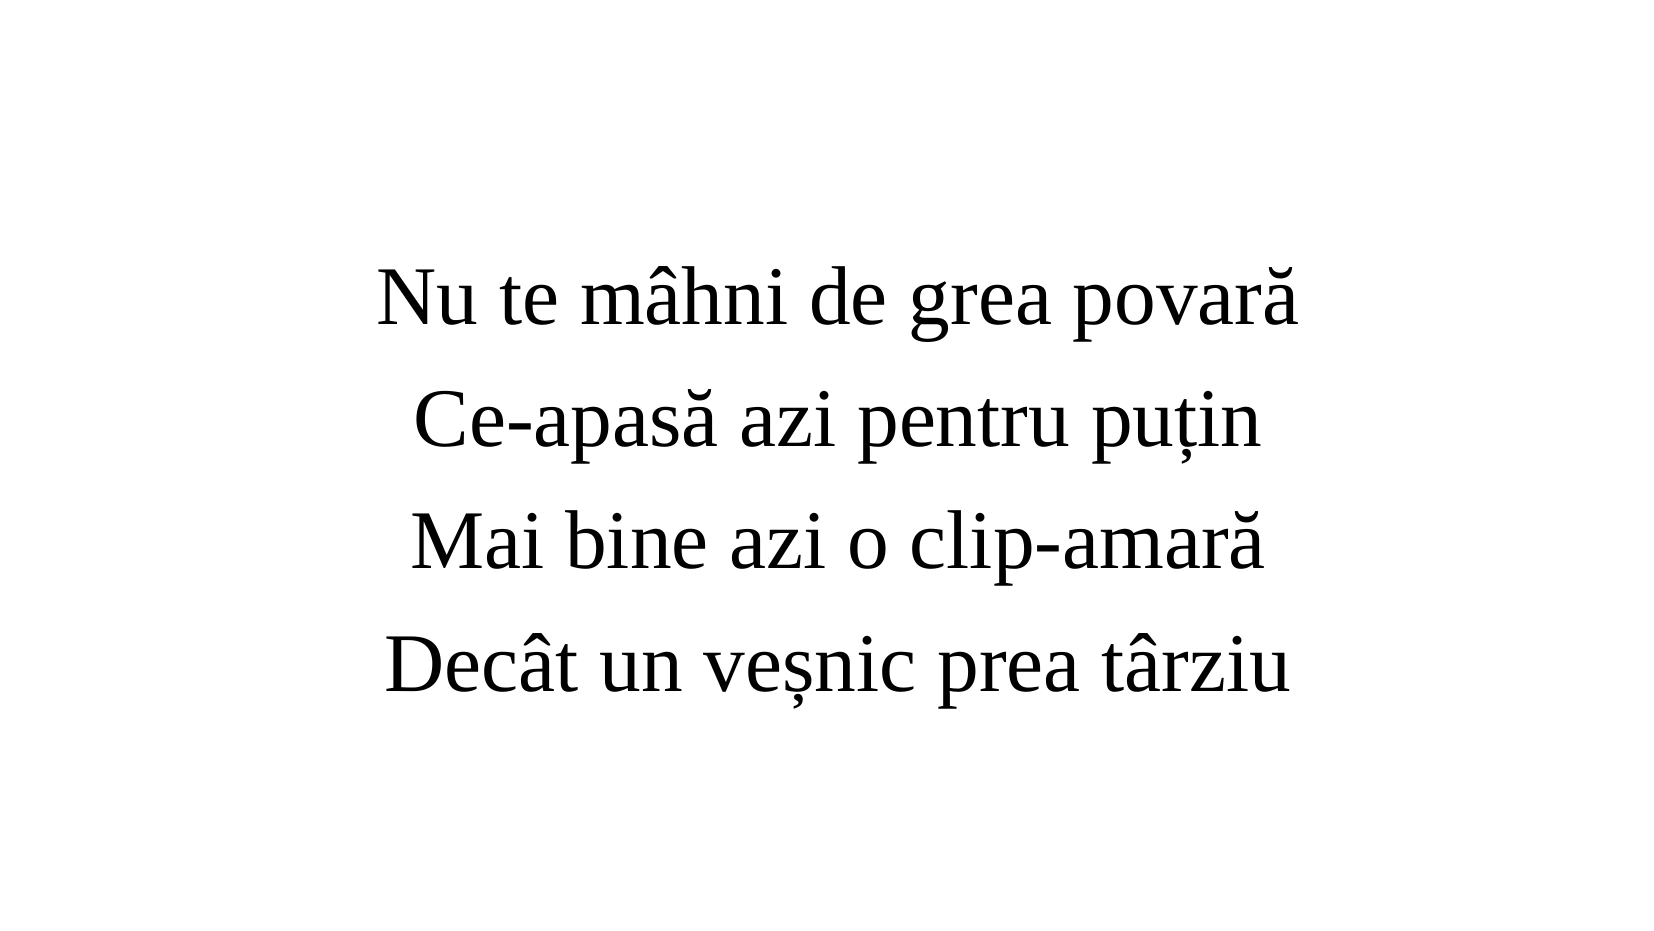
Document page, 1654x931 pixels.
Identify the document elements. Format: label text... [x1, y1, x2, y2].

subtitle Nu te mâhni de grea povară Ce-apasă azi pentru puțin Mai bine azi o clip-amară Decât un veșnic prea târziu [177, 237, 1501, 712]
